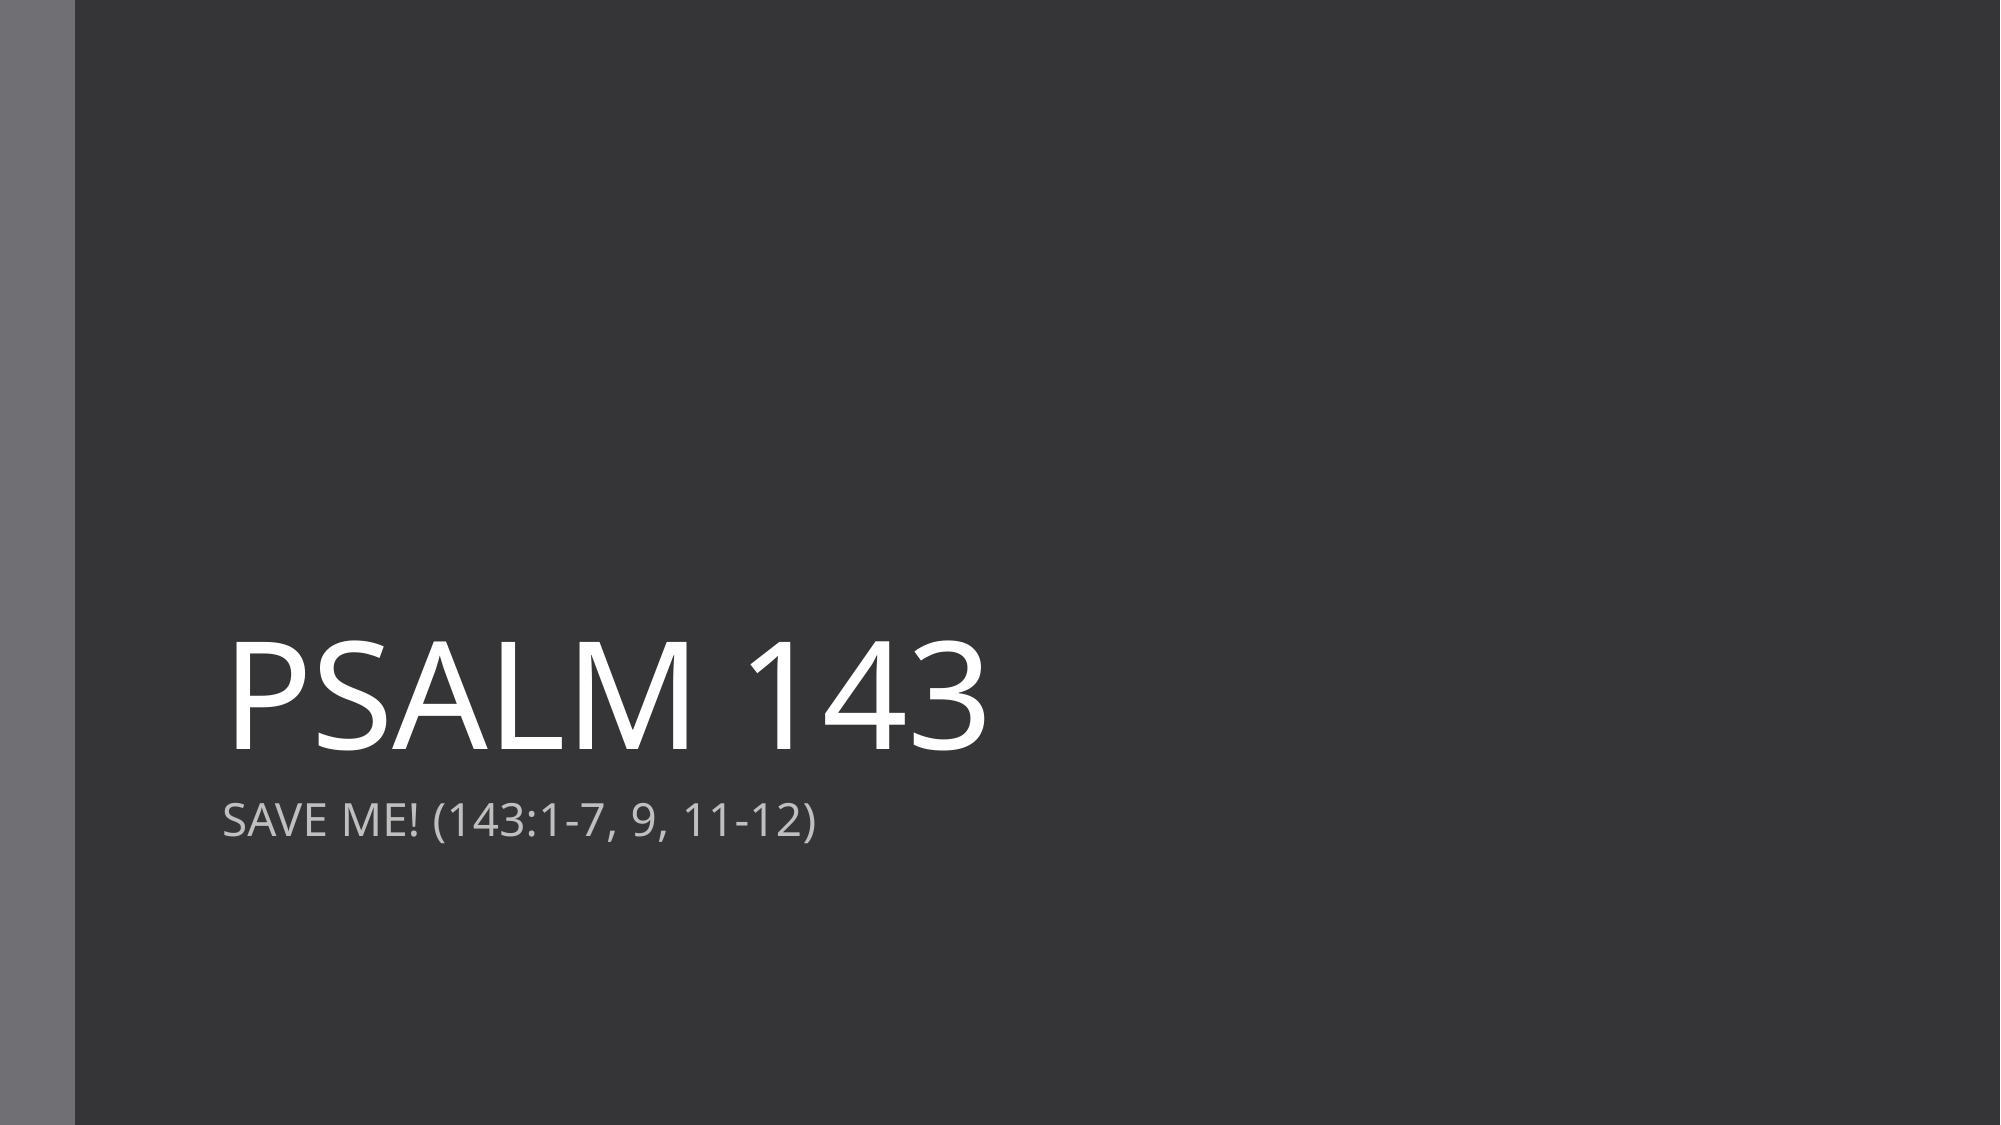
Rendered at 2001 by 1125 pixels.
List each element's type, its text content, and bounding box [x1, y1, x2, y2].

subtitle SAVE ME! (143:1-7, 9, 11-12) [206, 787, 1752, 1066]
title PSALM 143 [206, 124, 1752, 787]
